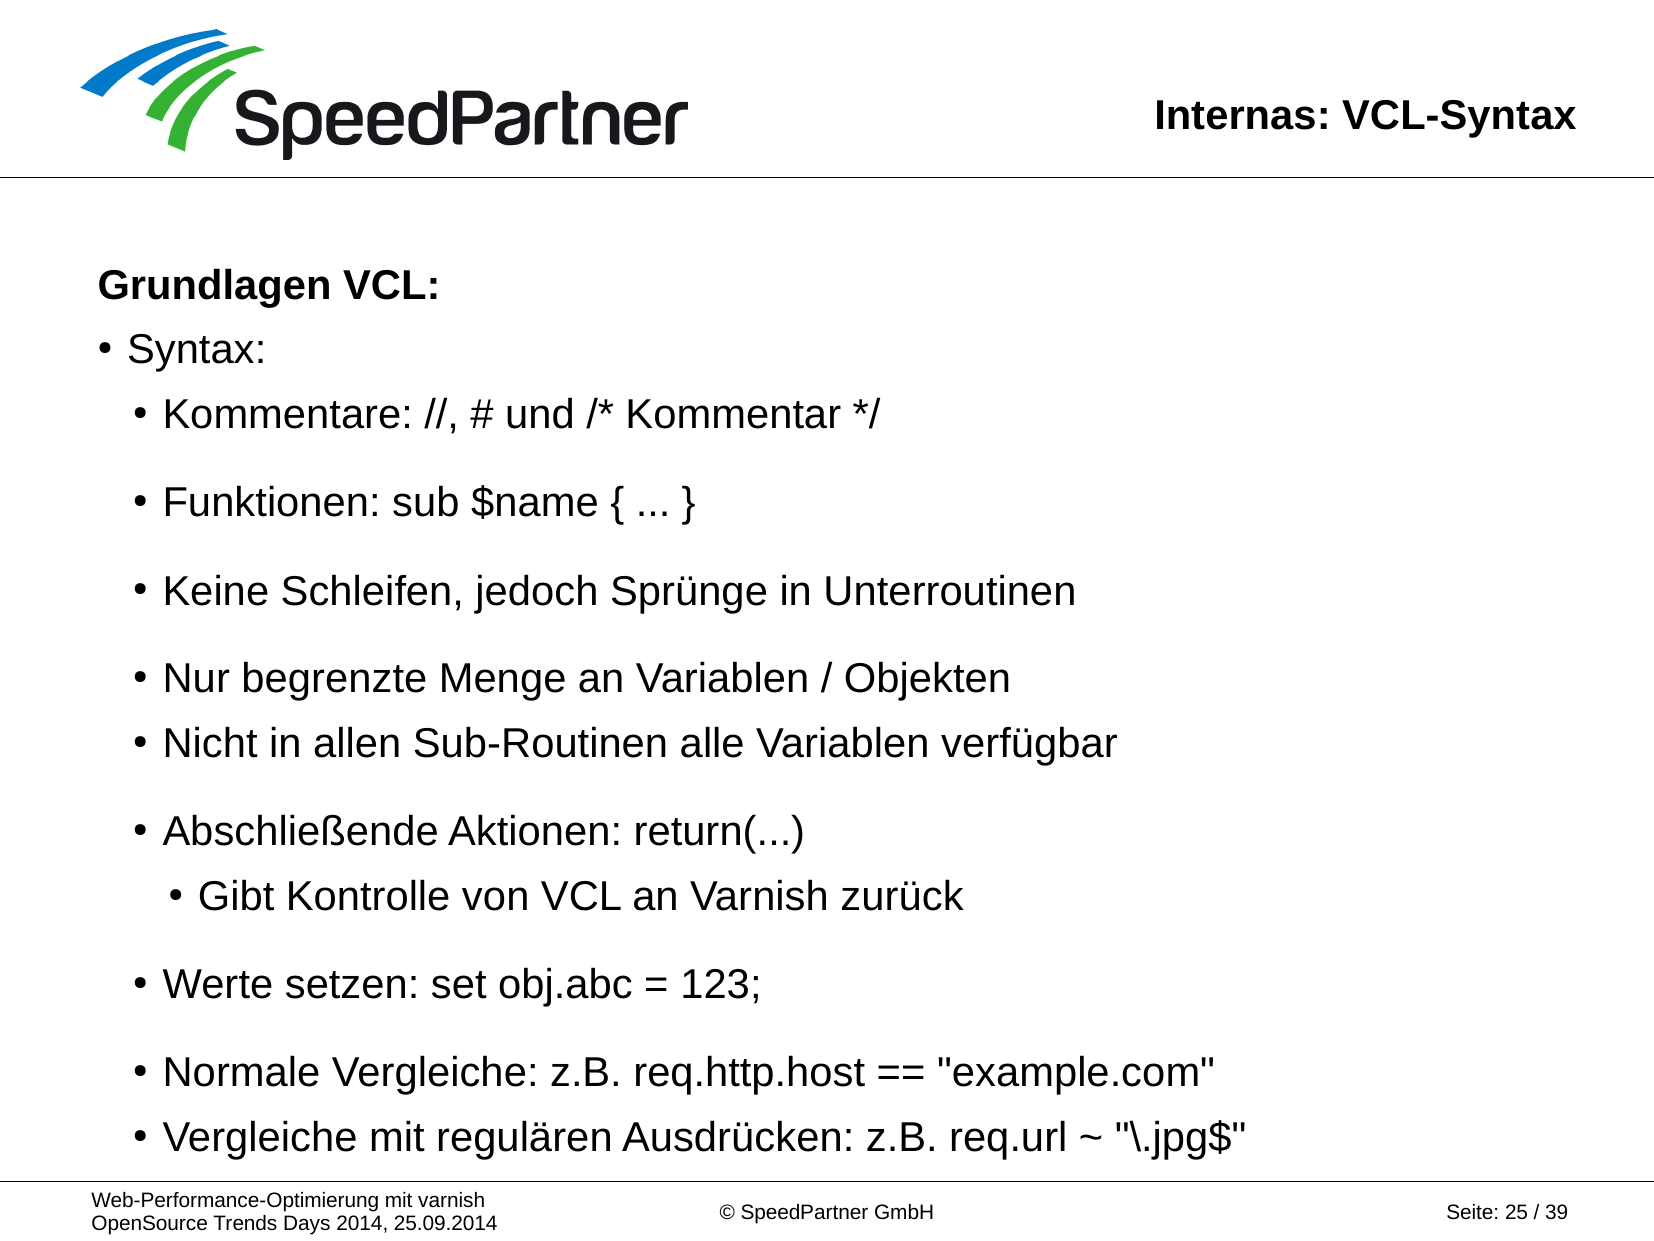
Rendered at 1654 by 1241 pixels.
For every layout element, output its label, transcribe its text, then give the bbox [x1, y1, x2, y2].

text_box Grundlagen VCL: Syntax: Kommentare: //, # und /* Kommentar */ Funktionen: sub $name { ... } Keine Schleifen, jedoch Sprünge in Unterroutinen Nur begrenzte Menge an Variablen / Objekten Nicht in allen Sub-Routinen alle Variablen verfügbar Abschließende Aktionen: return(...) Gibt Kontrolle von VCL an Varnish zurück Werte setzen: set obj.abc = 123; Normale Vergleiche: z.B. req.http.host == "example.com" Vergleiche mit regulären Ausdrücken: z.B. req.url ~ "\.jpg$" [82, 254, 1565, 1177]
picture [80, 29, 688, 160]
title Internas: VCL-Syntax [590, 70, 1577, 160]
